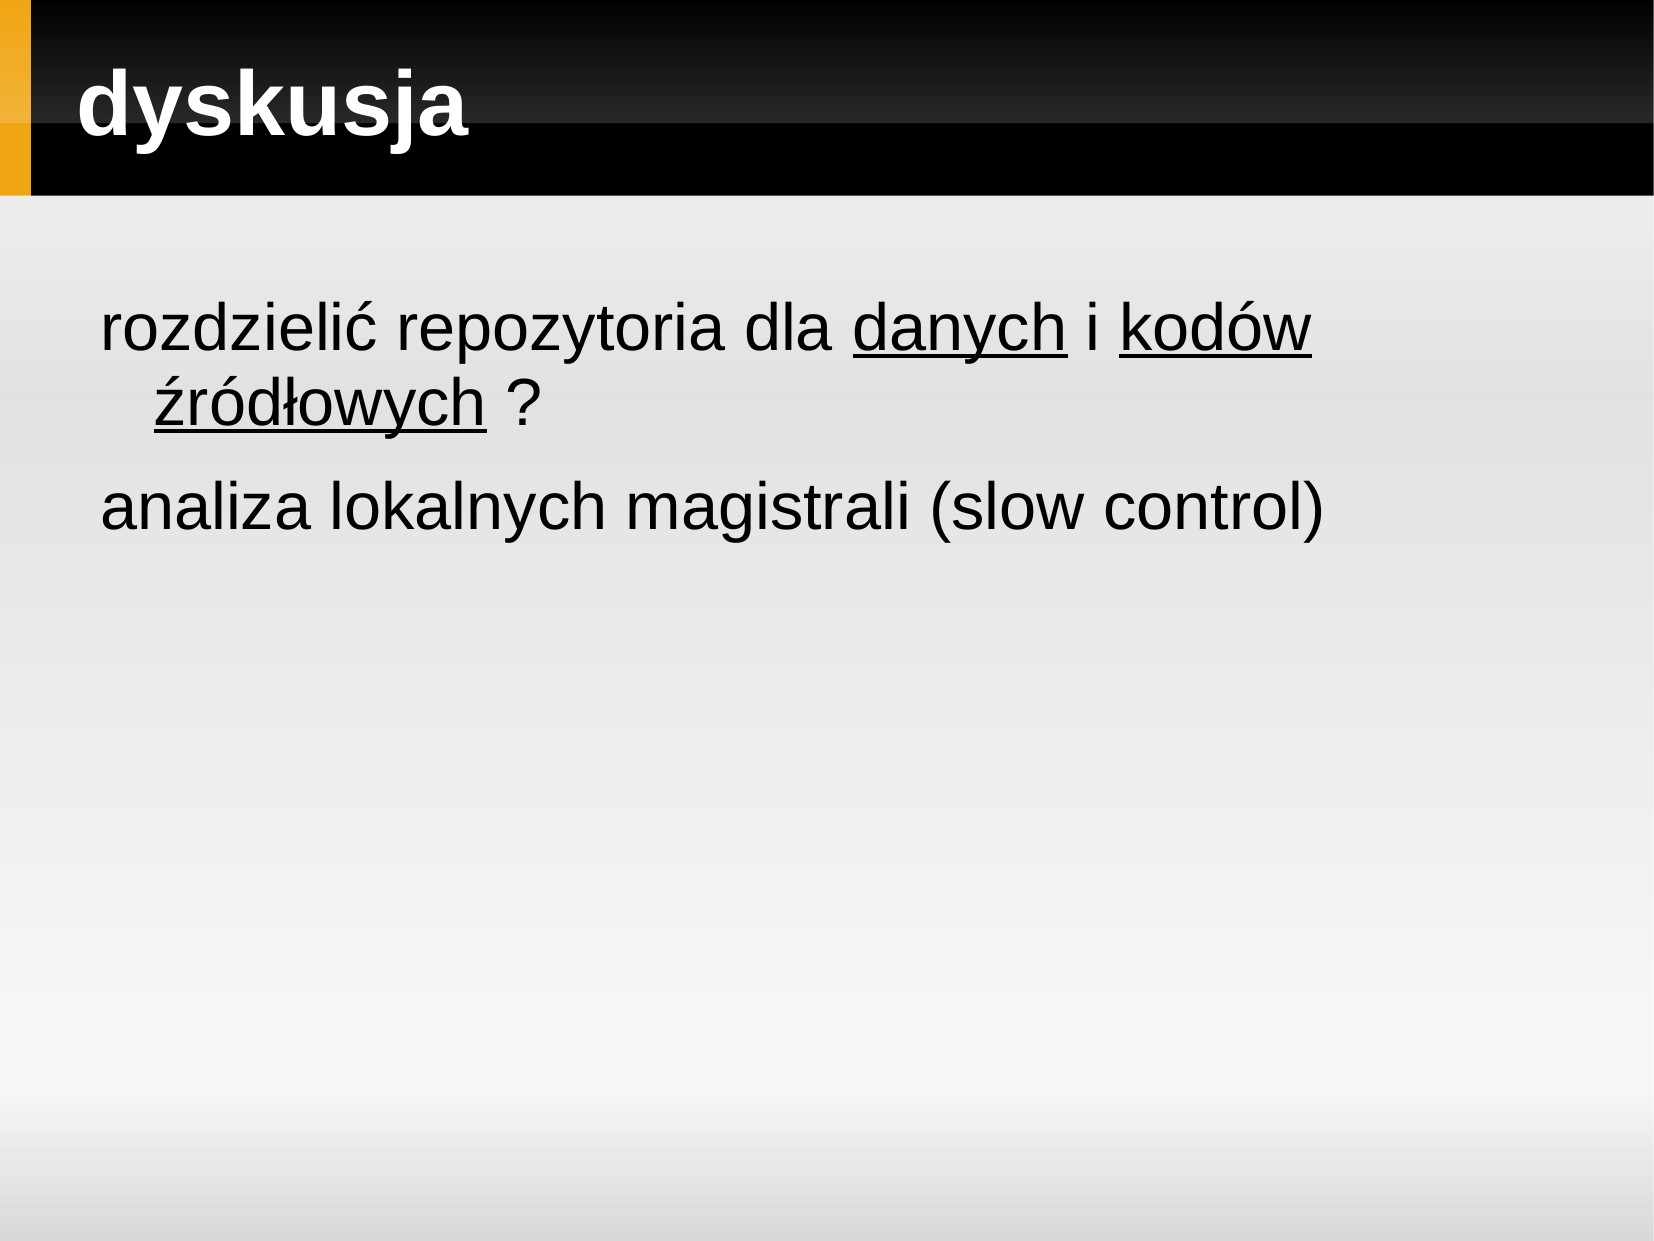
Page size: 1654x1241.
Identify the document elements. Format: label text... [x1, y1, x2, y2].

title dyskusja [76, 7, 1565, 200]
picture [0, 0, 1654, 1241]
list rozdzielić repozytoria dla danych i kodów źródłowych ? analiza lokalnych magistrali (slow control) [82, 290, 1571, 1094]
